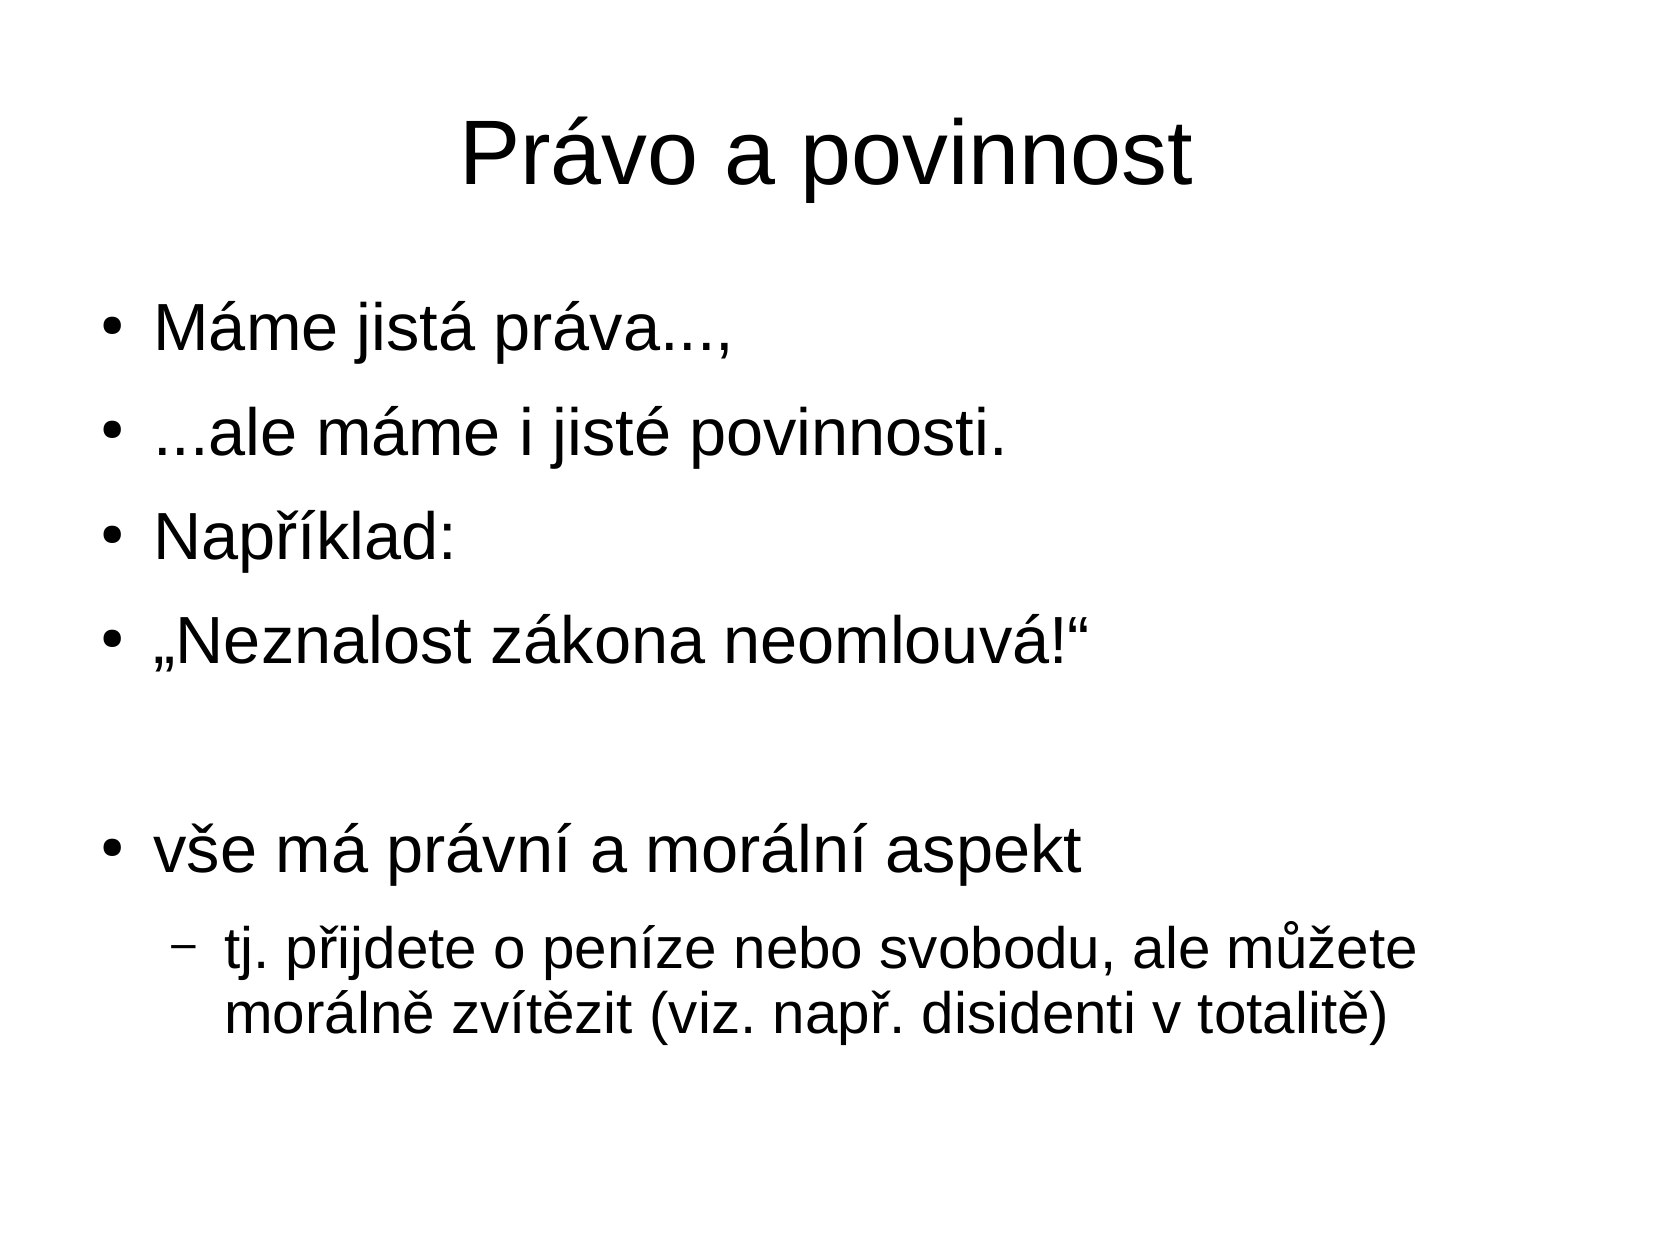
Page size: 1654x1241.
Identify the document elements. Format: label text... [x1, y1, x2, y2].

title Právo a povinnost [82, 49, 1571, 257]
list Máme jistá práva..., ...ale máme i jisté povinnosti. Například: „Neznalost zákona neomlouvá!“ vše má právní a morální aspekt tj. přijdete o peníze nebo svobodu, ale můžete morálně zvítězit (viz. např. disidenti v totalitě) [82, 290, 1538, 1010]
